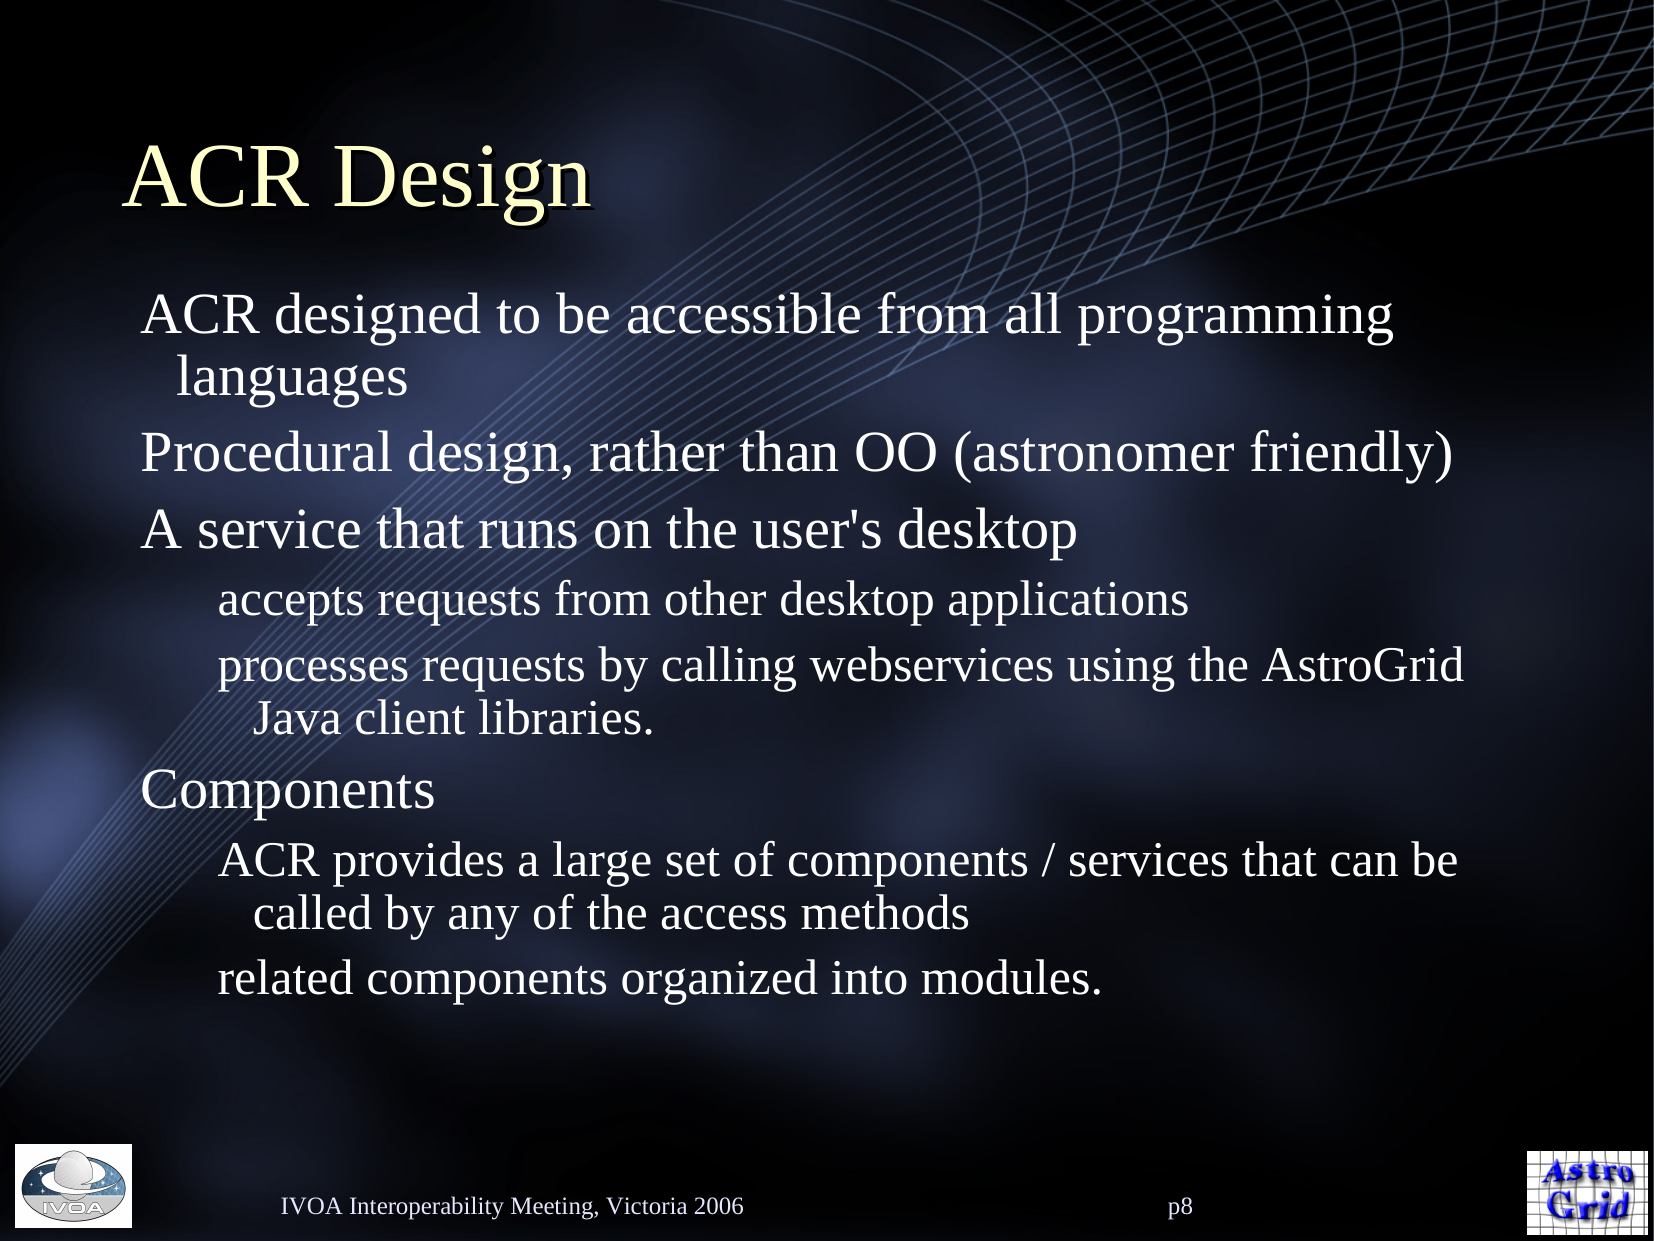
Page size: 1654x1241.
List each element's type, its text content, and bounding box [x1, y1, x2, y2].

picture [0, 0, 1654, 1241]
list ACR designed to be accessible from all programming languages Procedural design, rather than OO (astronomer friendly) A service that runs on the user's desktop accepts requests from other desktop applications processes requests by calling webservices using the AstroGrid Java client libraries. Components ACR provides a large set of components / services that can be called by any of the access methods related components organized into modules. [123, 283, 1535, 1065]
title ACR Design [121, 71, 1534, 279]
